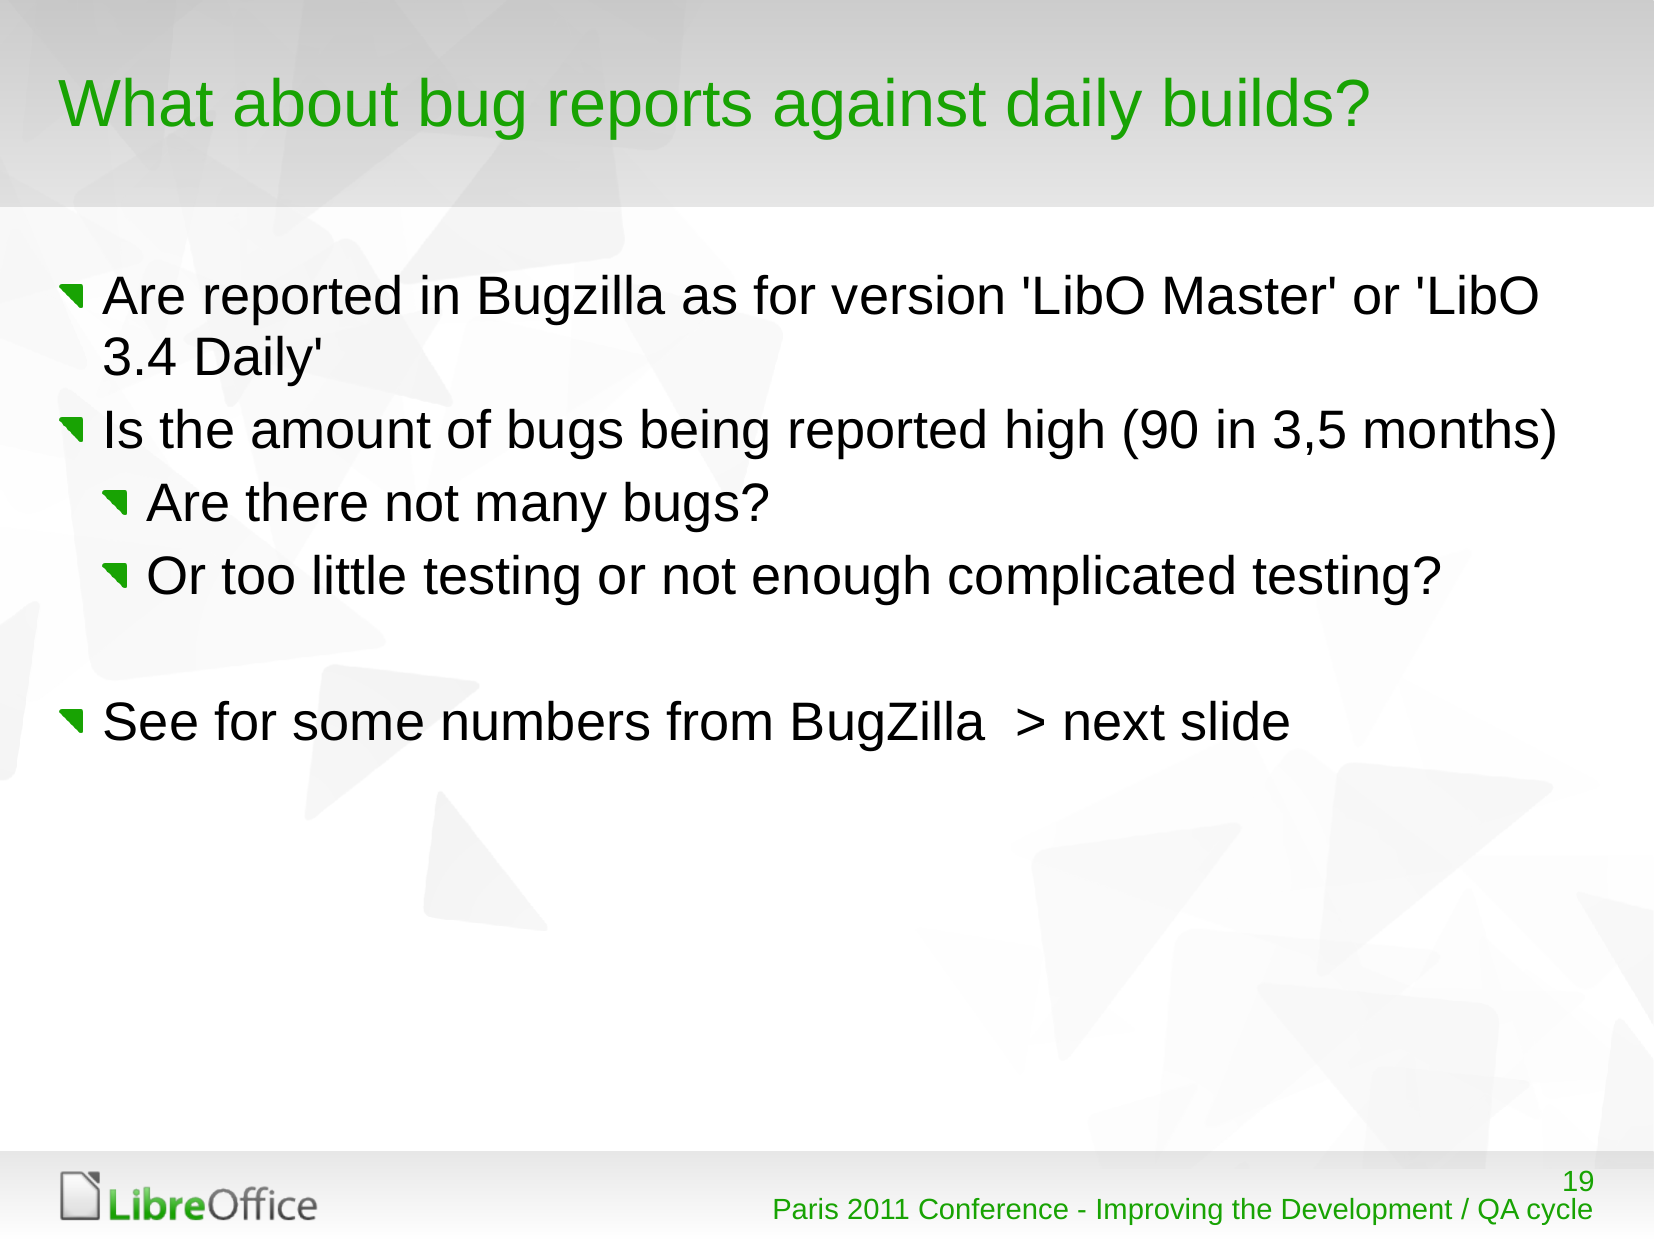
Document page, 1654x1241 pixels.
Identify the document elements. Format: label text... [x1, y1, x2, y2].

picture [0, 0, 783, 931]
picture [915, 548, 1654, 1169]
title What about bug reports against daily builds? [59, 29, 1595, 178]
list Are reported in Bugzilla as for version 'LibO Master' or 'LibO 3.4 Daily' Is the amount of bugs being reported high (90 in 3,5 months) Are there not many bugs? Or too little testing or not enough complicated testing? See for some numbers from BugZilla > next slide [59, 265, 1595, 985]
picture [41, 1152, 337, 1240]
